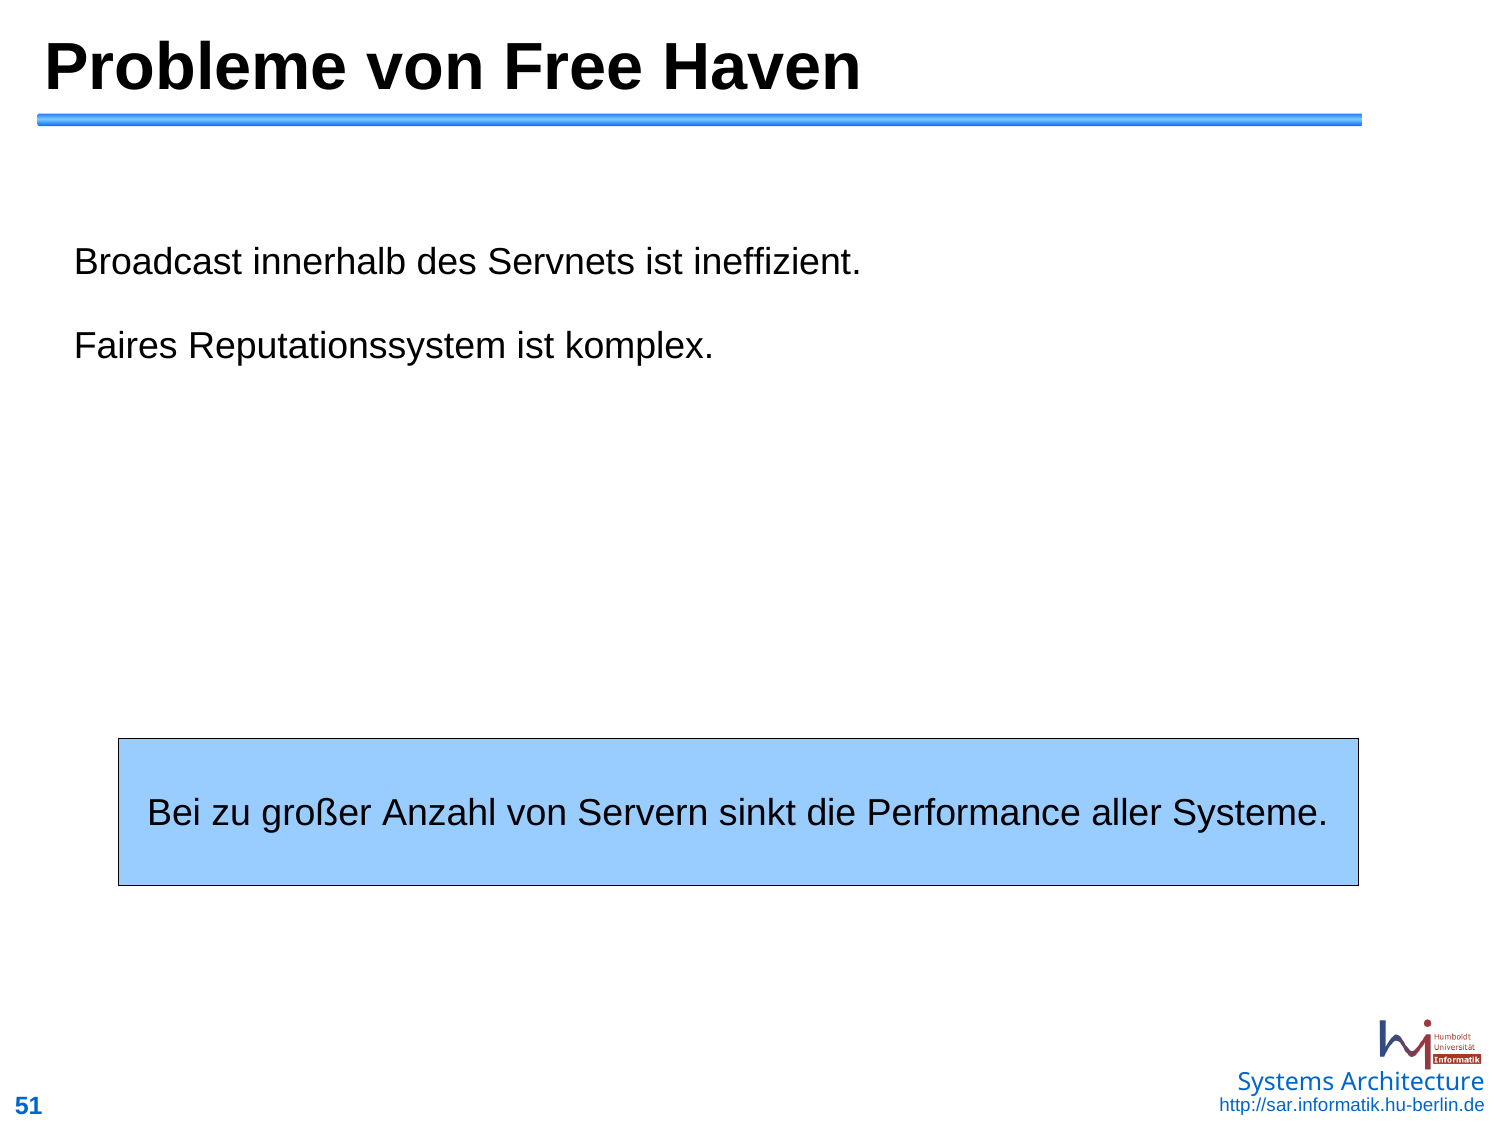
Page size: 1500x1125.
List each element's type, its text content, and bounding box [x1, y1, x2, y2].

text_box Bei zu großer Anzahl von Servern sinkt die Performance aller Systeme. [118, 738, 1359, 886]
text_box Broadcast innerhalb des Servnets ist ineffizient. Faires Reputationssystem ist komplex. [59, 233, 907, 375]
title Probleme von Free Haven [29, 20, 1500, 114]
picture [1376, 1016, 1483, 1071]
